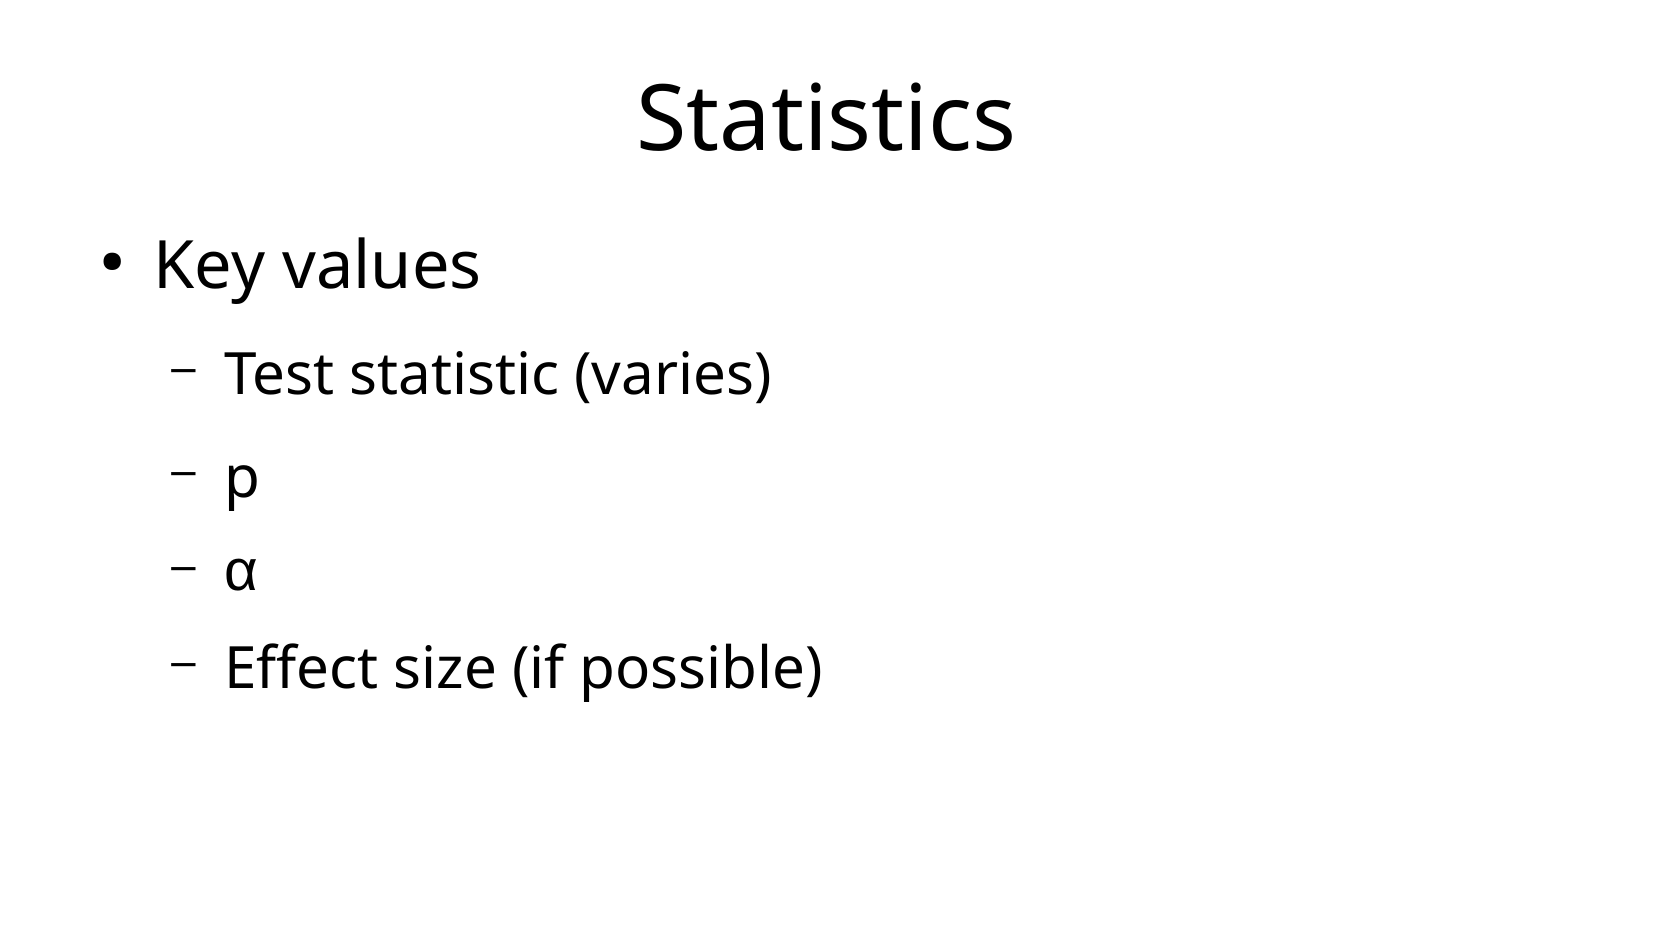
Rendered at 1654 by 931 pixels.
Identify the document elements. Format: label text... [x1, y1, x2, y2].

title Statistics [82, 37, 1571, 193]
list Key values Test statistic (varies) p α Effect size (if possible) [82, 217, 1571, 758]
